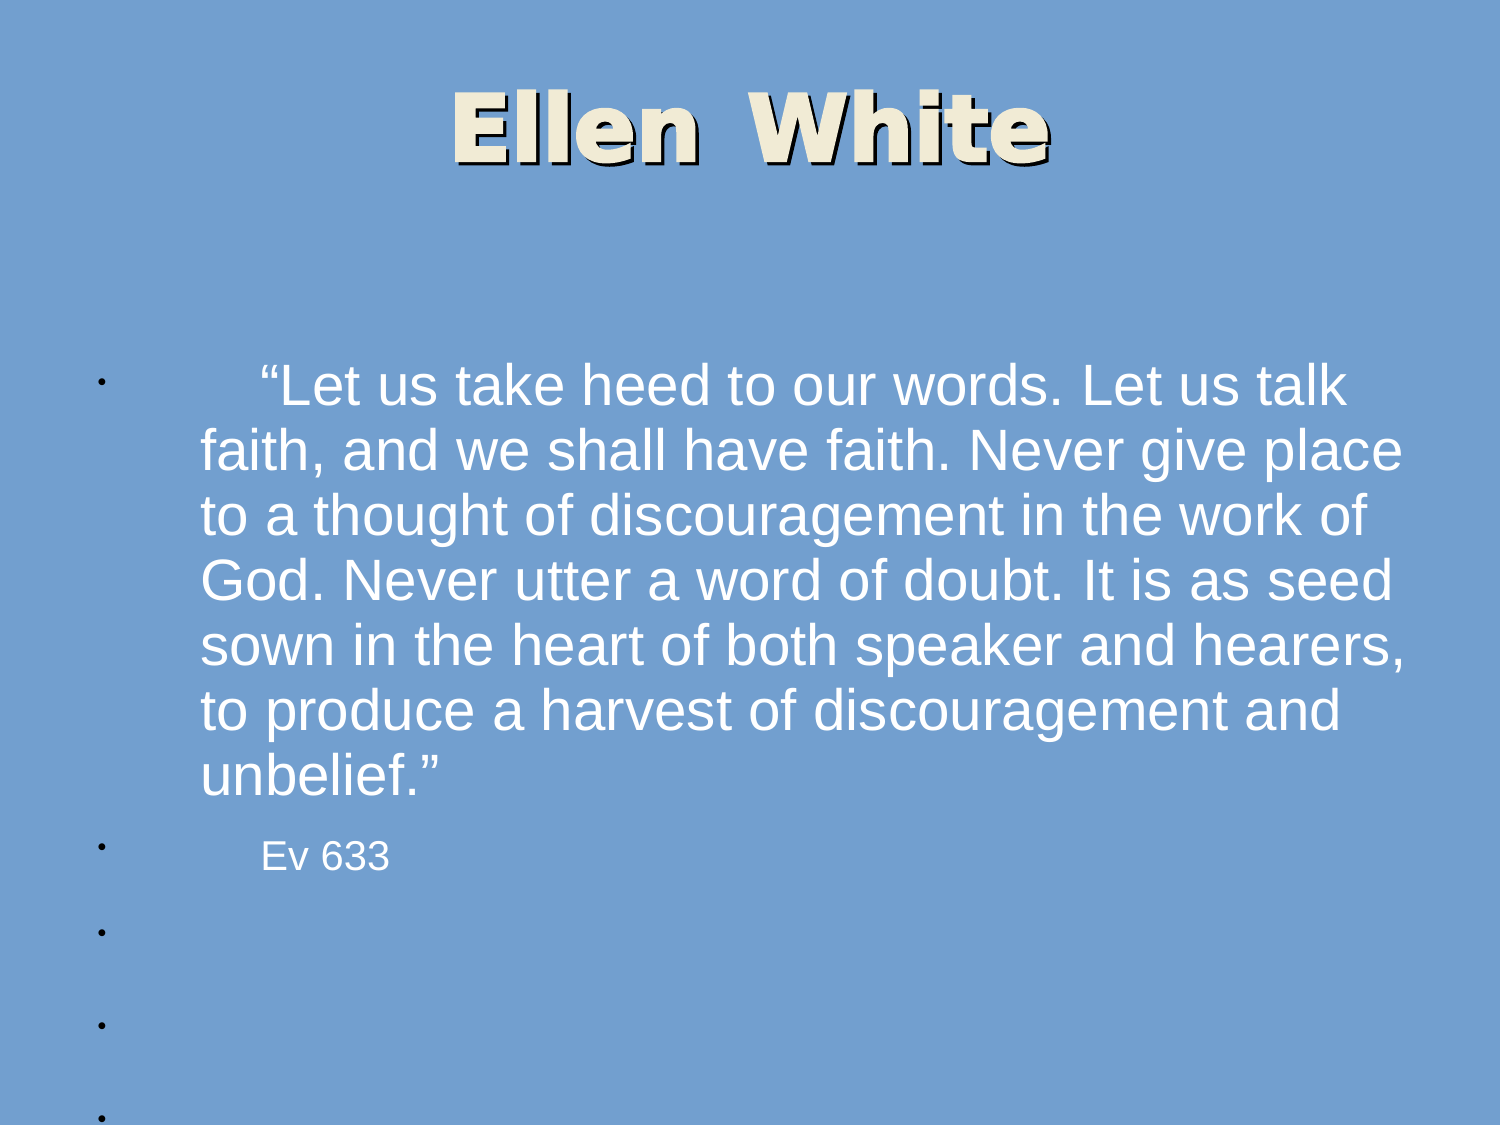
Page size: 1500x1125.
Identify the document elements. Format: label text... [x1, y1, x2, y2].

list “Let us take heed to our words. Let us talk faith, and we shall have faith. Never give place to a thought of discouragement in the work of God. Never utter a word of doubt. It is as seed sown in the heart of both speaker and hearers, to produce a harvest of discouragement and unbelief.” Ev 633 [75, 352, 1426, 1125]
title Ellen White [75, 44, 1426, 233]
